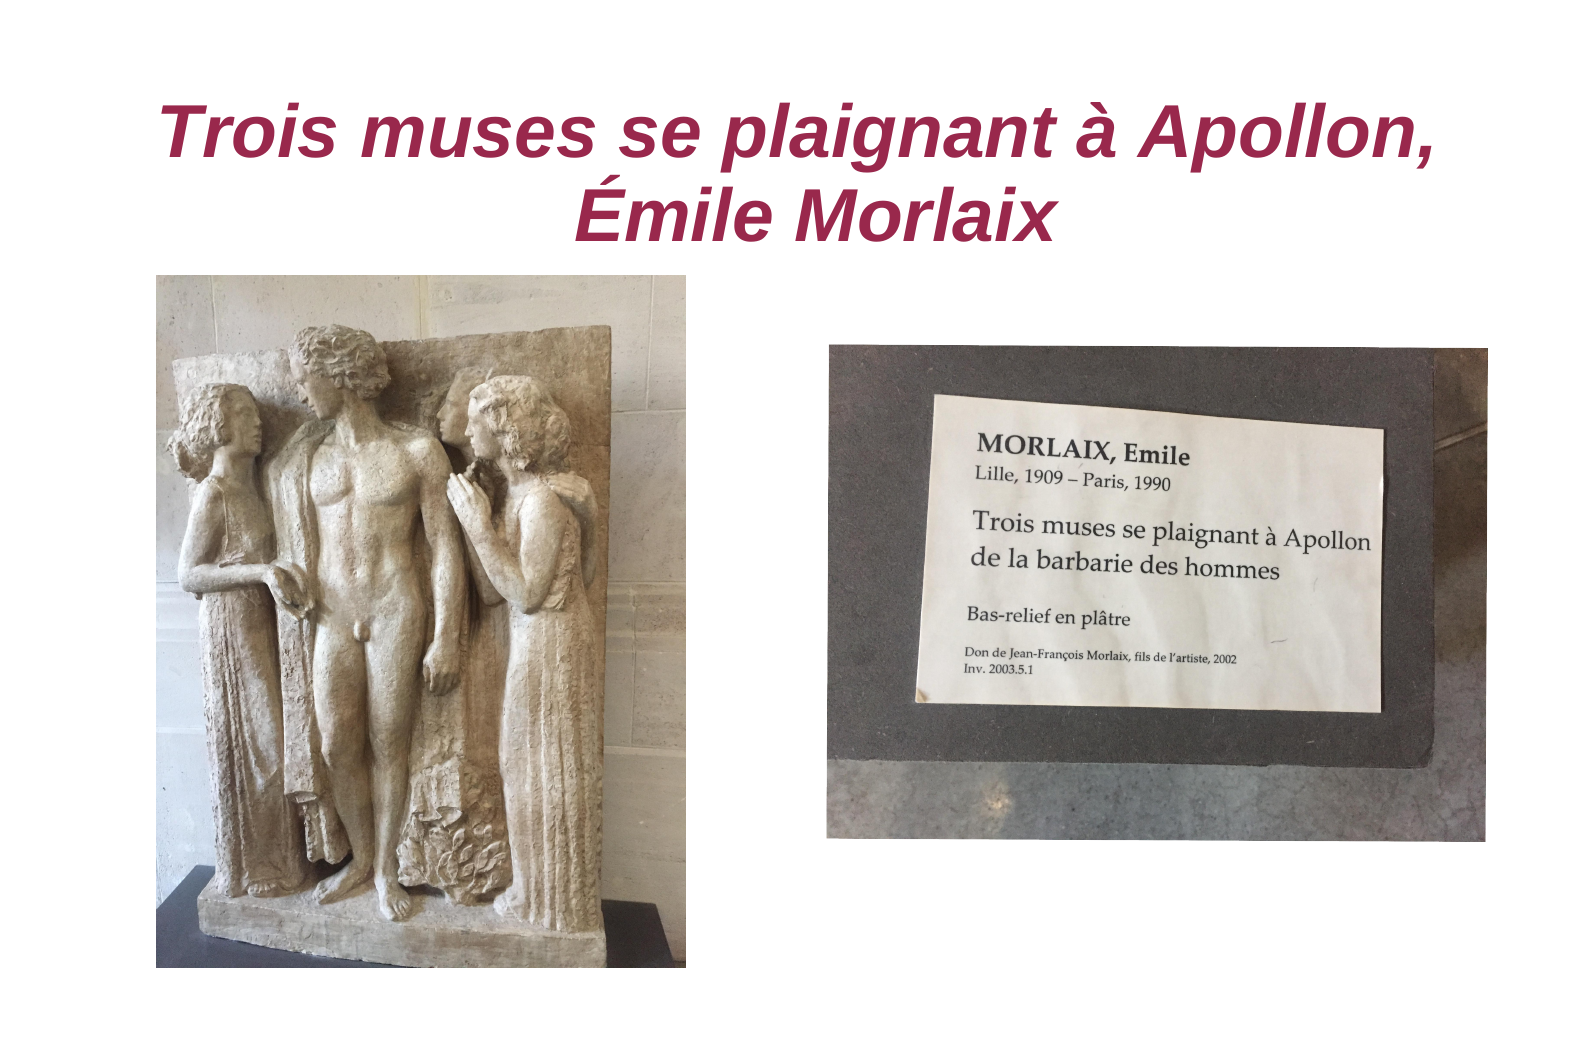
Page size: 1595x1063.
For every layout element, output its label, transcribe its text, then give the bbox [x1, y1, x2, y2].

picture [826, 344, 1488, 842]
title Trois muses se plaignant à Apollon, Émile Morlaix [117, 70, 1479, 276]
picture [156, 275, 686, 968]
